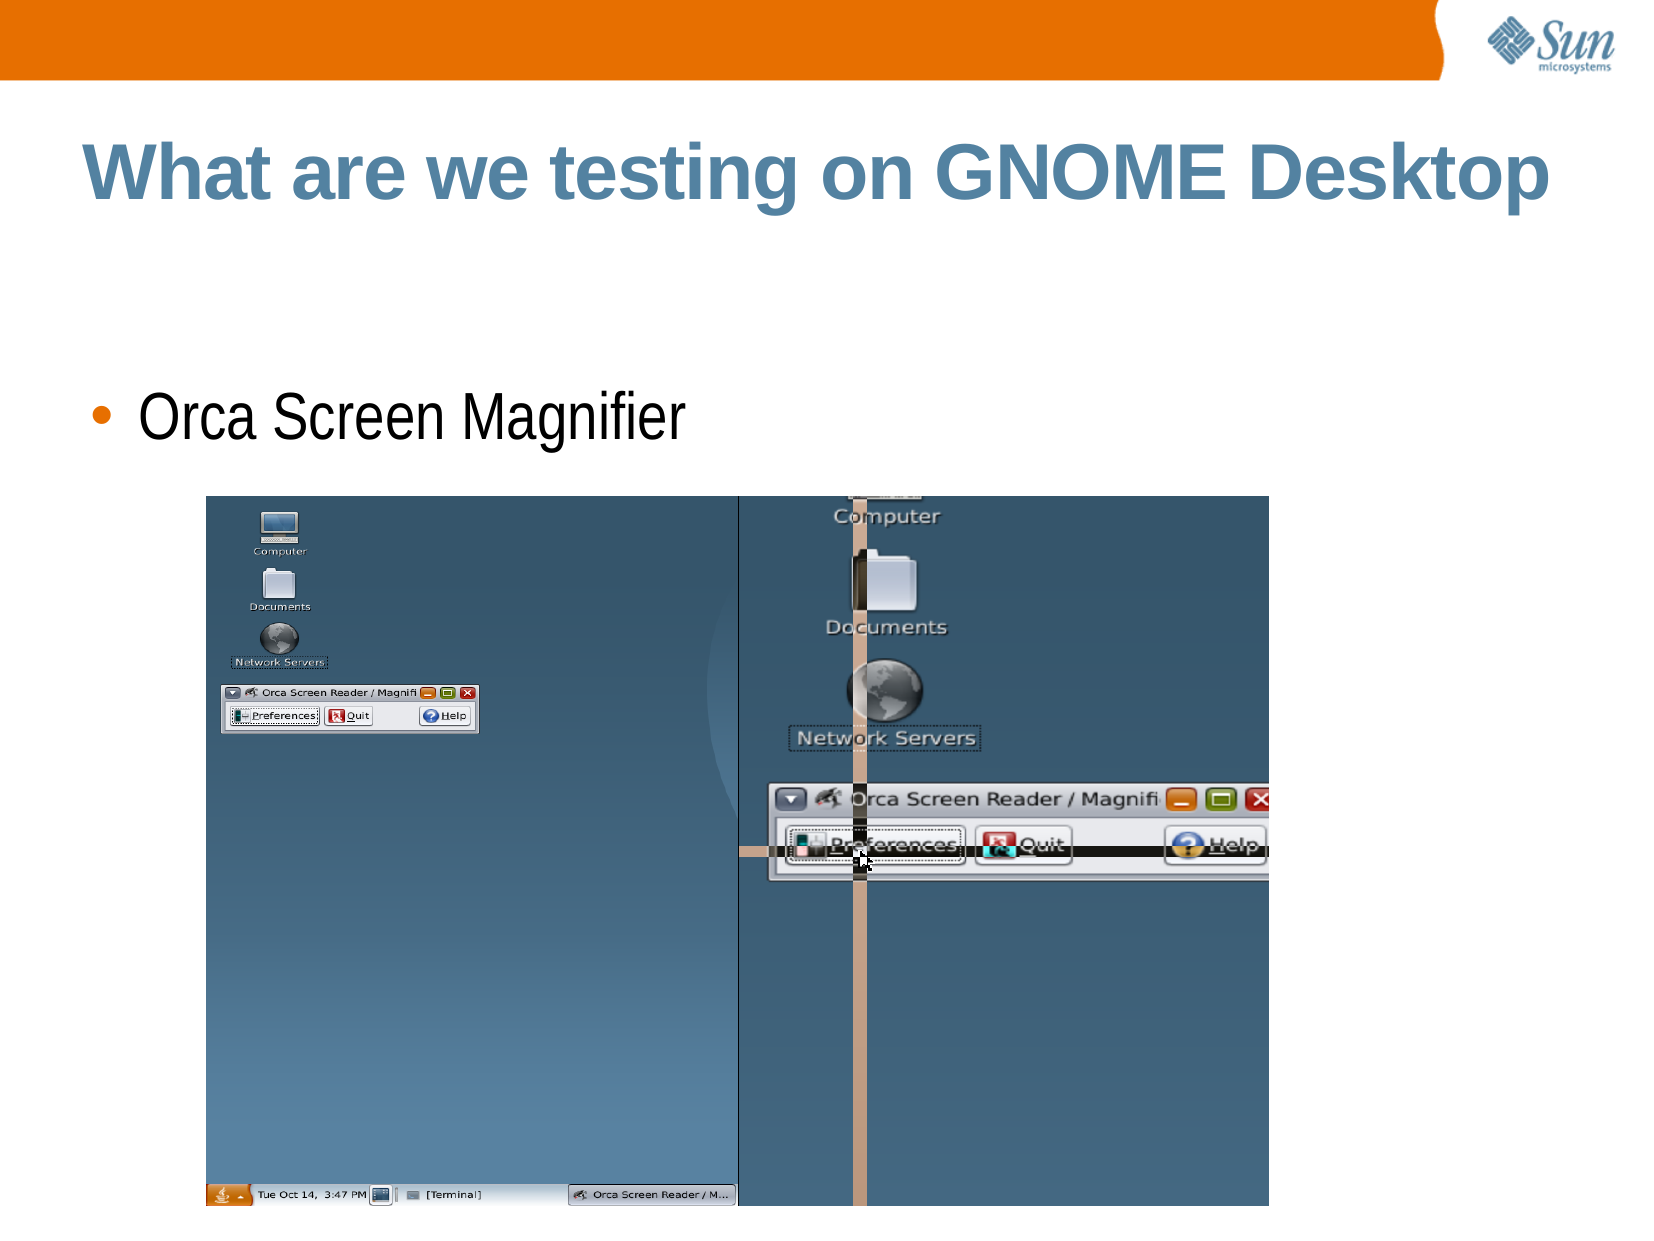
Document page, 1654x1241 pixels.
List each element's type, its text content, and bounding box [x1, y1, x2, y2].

picture [0, 0, 1654, 83]
list Orca Screen Magnifier [71, 283, 1545, 1121]
title What are we testing on GNOME Desktop [82, 135, 1585, 321]
picture [206, 496, 1269, 1206]
